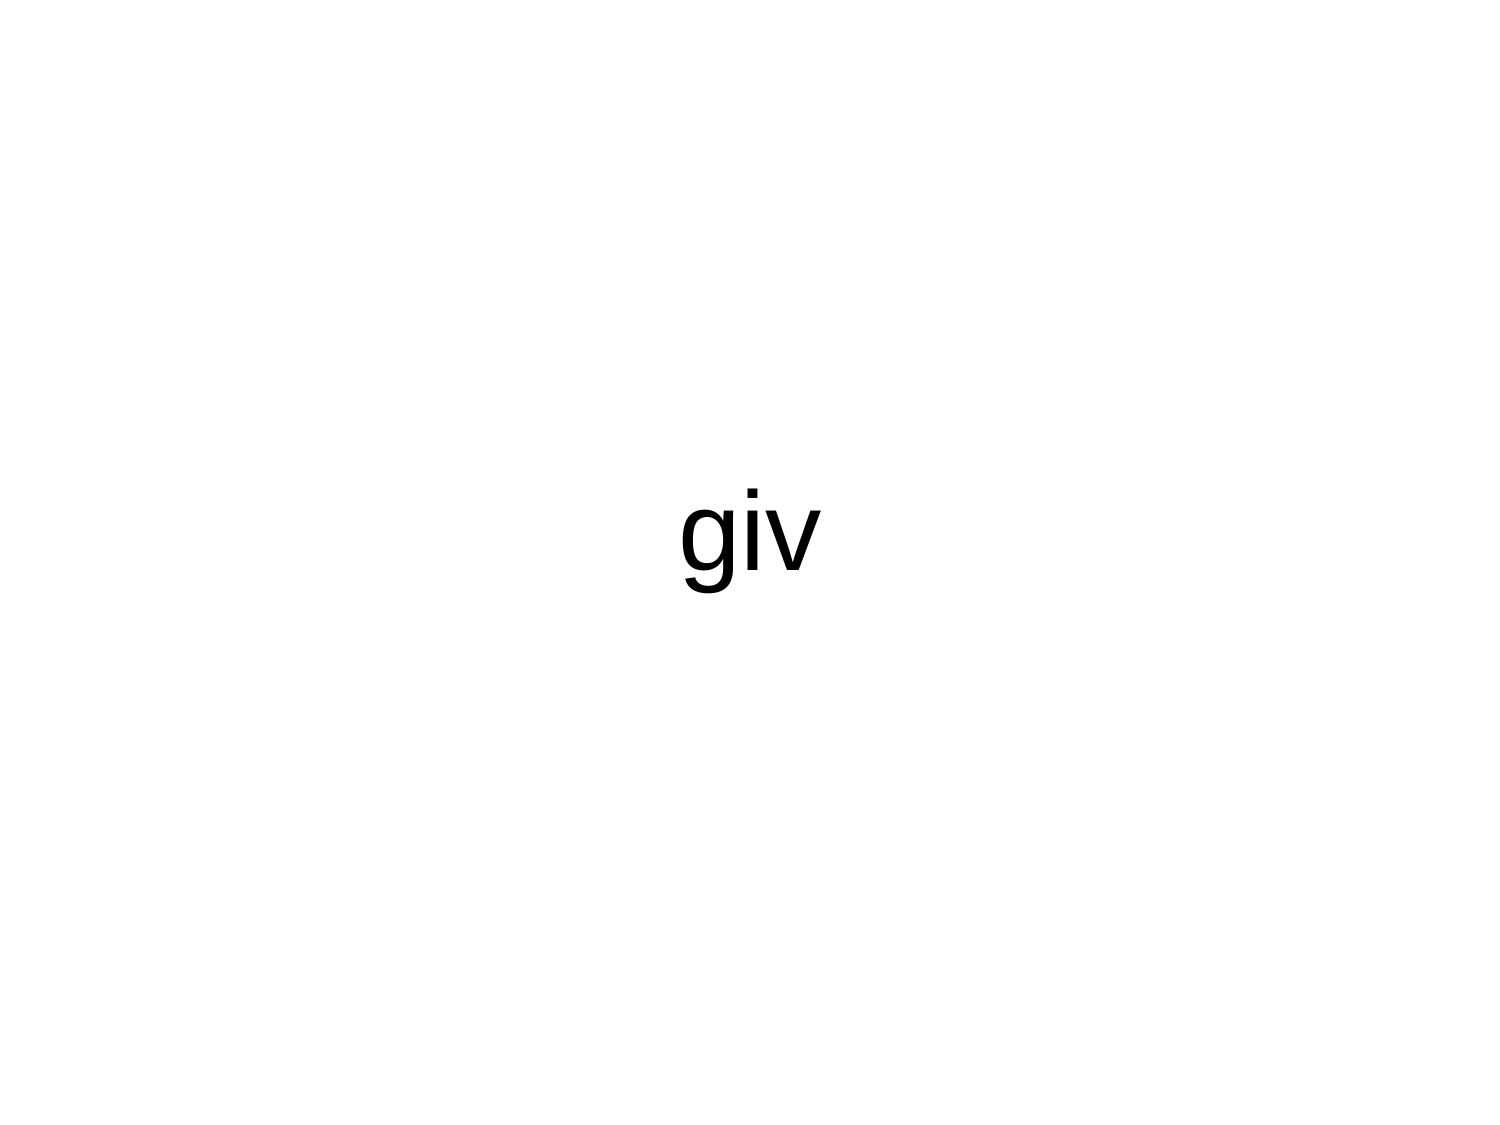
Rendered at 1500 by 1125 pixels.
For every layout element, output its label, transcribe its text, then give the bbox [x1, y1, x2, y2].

title giv [112, 437, 1388, 625]
